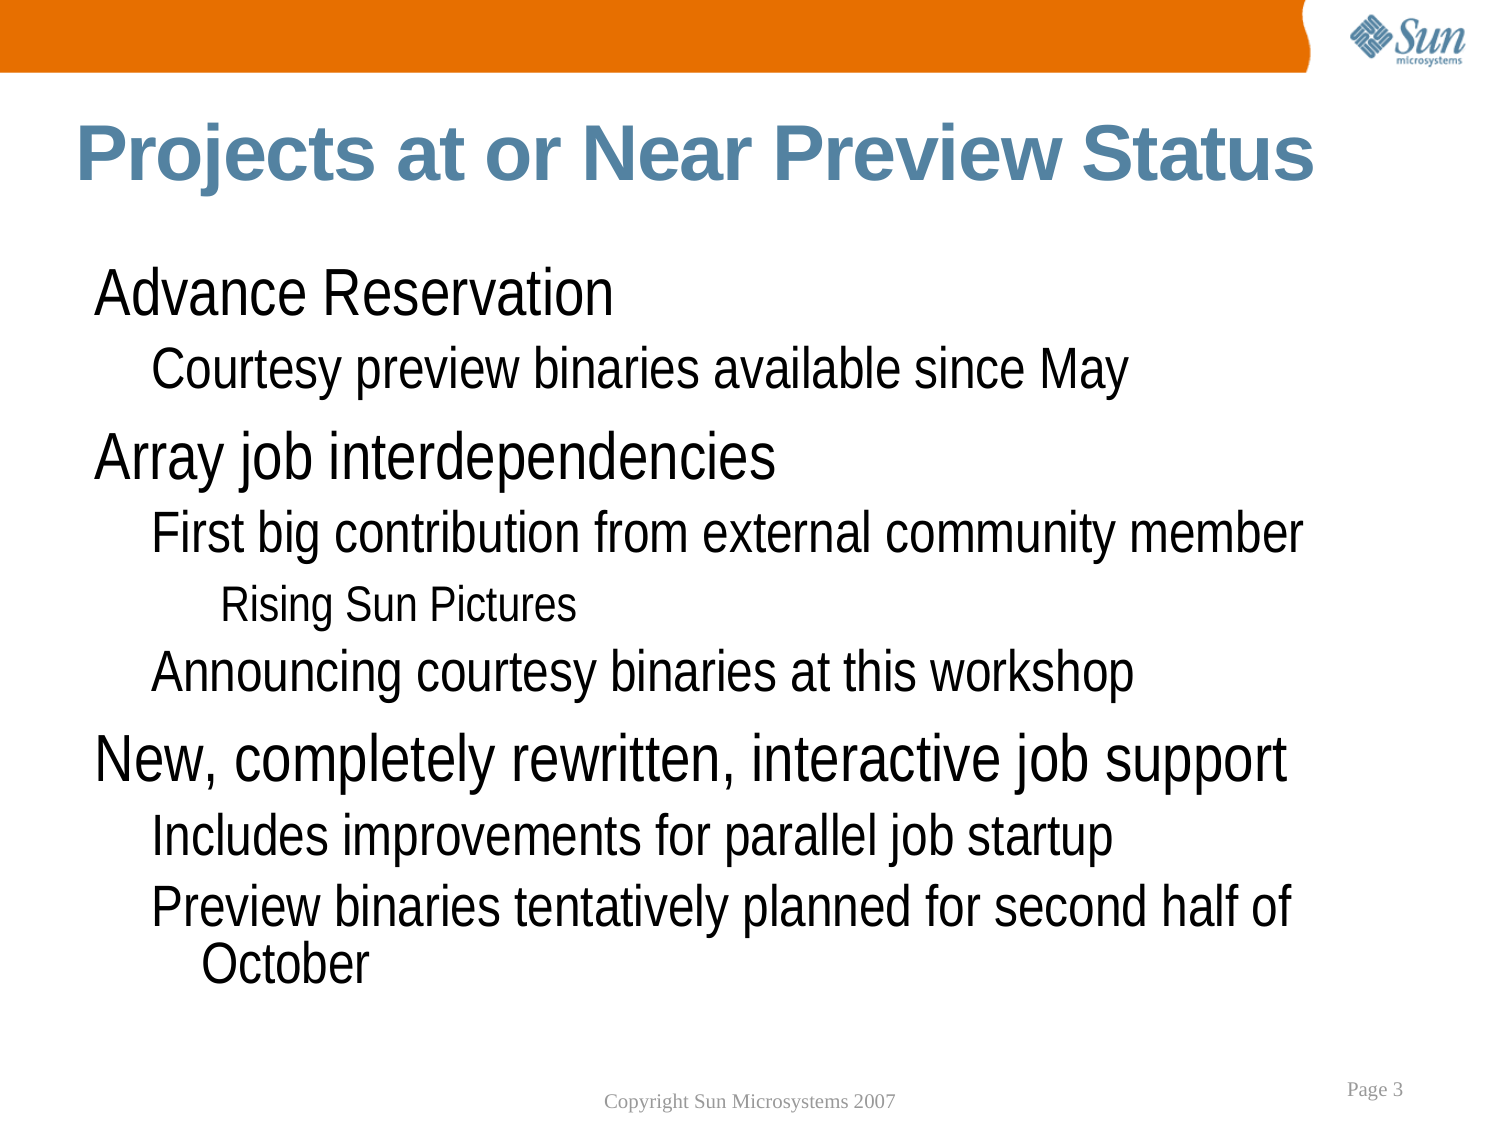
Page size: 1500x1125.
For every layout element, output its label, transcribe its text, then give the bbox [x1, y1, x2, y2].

list Advance Reservation Courtesy preview binaries available since May Array job interdependencies First big contribution from external community member Rising Sun Pictures Announcing courtesy binaries at this workshop New, completely rewritten, interactive job support Includes improvements for parallel job startup Preview binaries tentatively planned for second half of October [75, 263, 1425, 999]
picture [0, 0, 1500, 75]
title Projects at or Near Preview Status [75, 116, 1438, 222]
